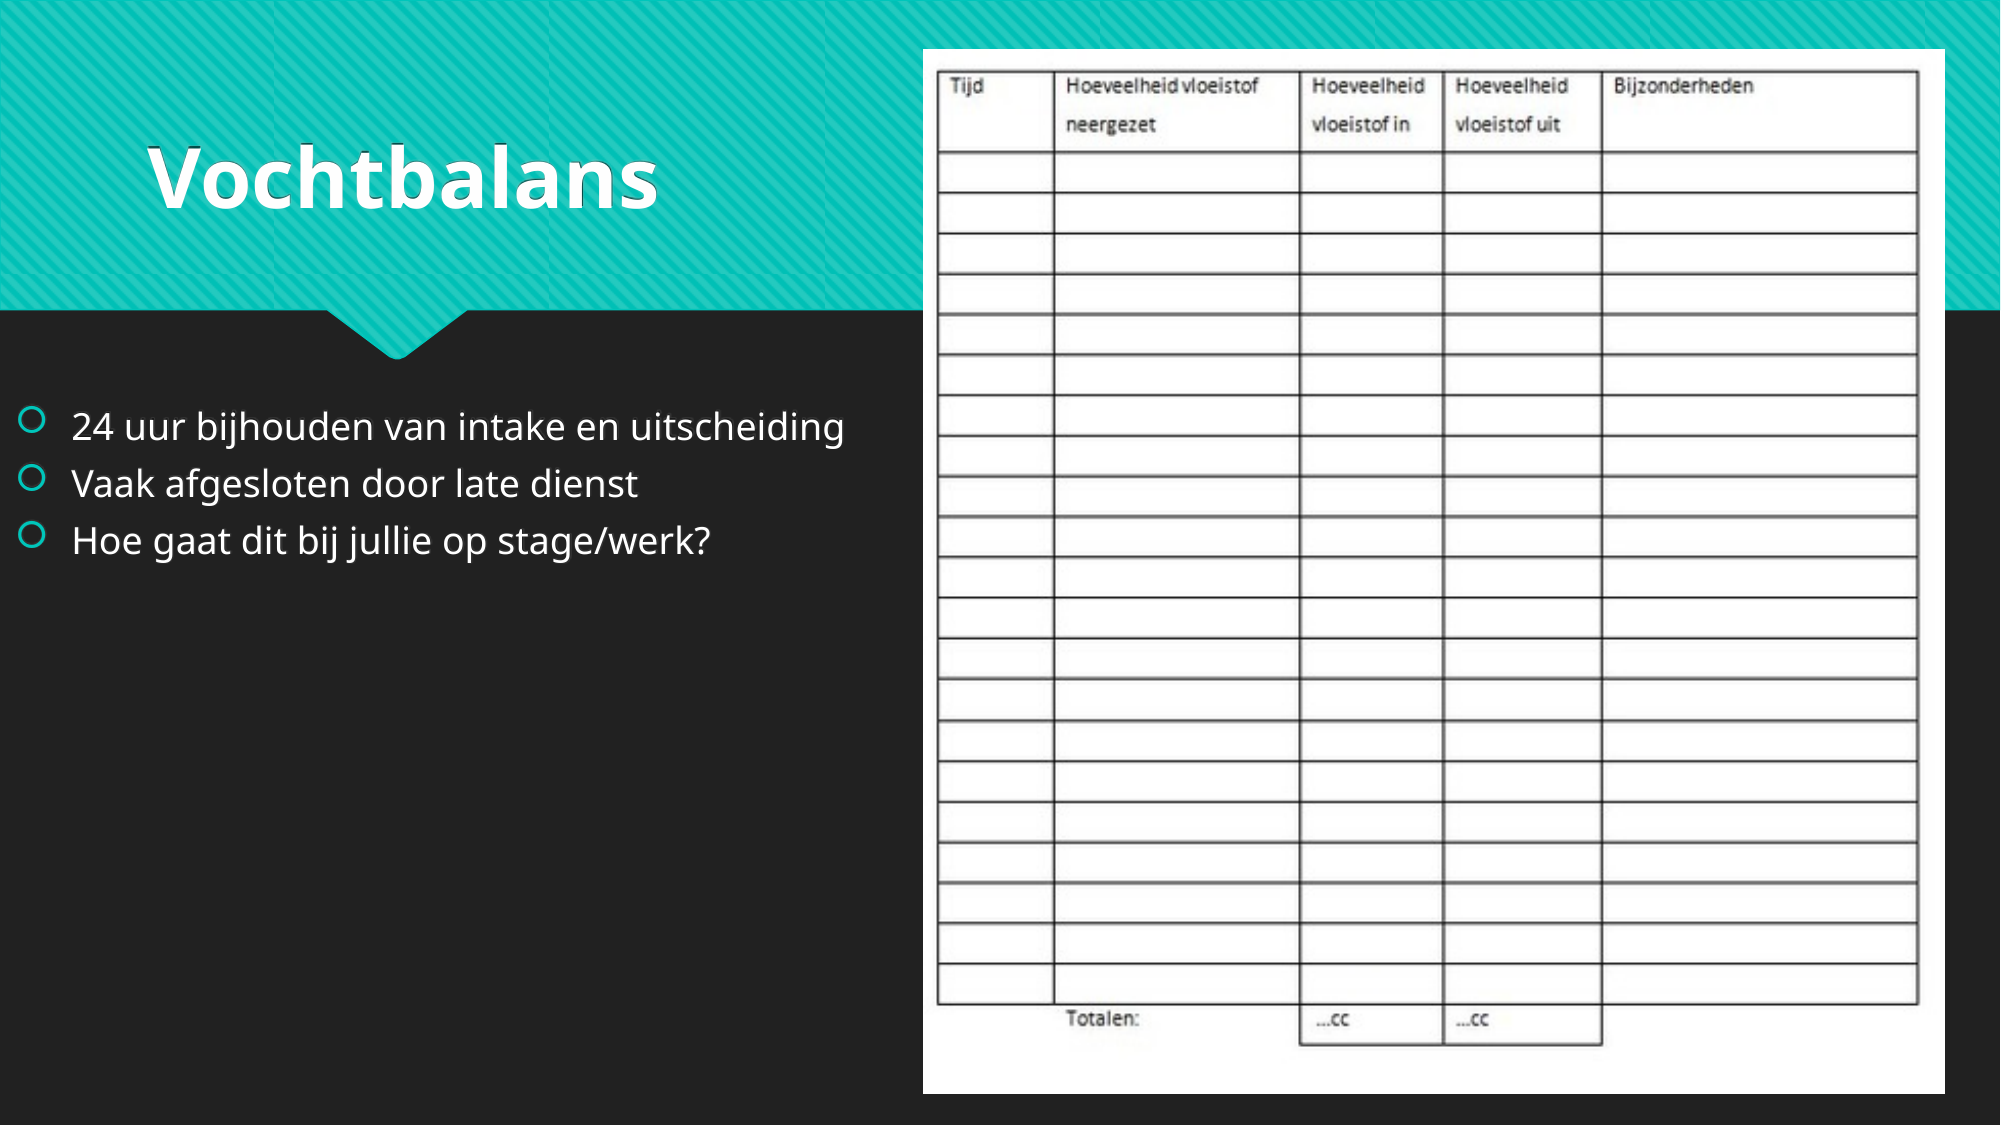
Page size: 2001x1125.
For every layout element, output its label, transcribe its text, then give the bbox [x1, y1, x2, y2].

list 24 uur bijhouden van intake en uitscheiding Vaak afgesloten door late dienst Hoe gaat dit bij jullie op stage/werk? [0, 212, 923, 810]
title Vochtbalans [132, 73, 923, 212]
picture [923, 49, 1945, 1094]
